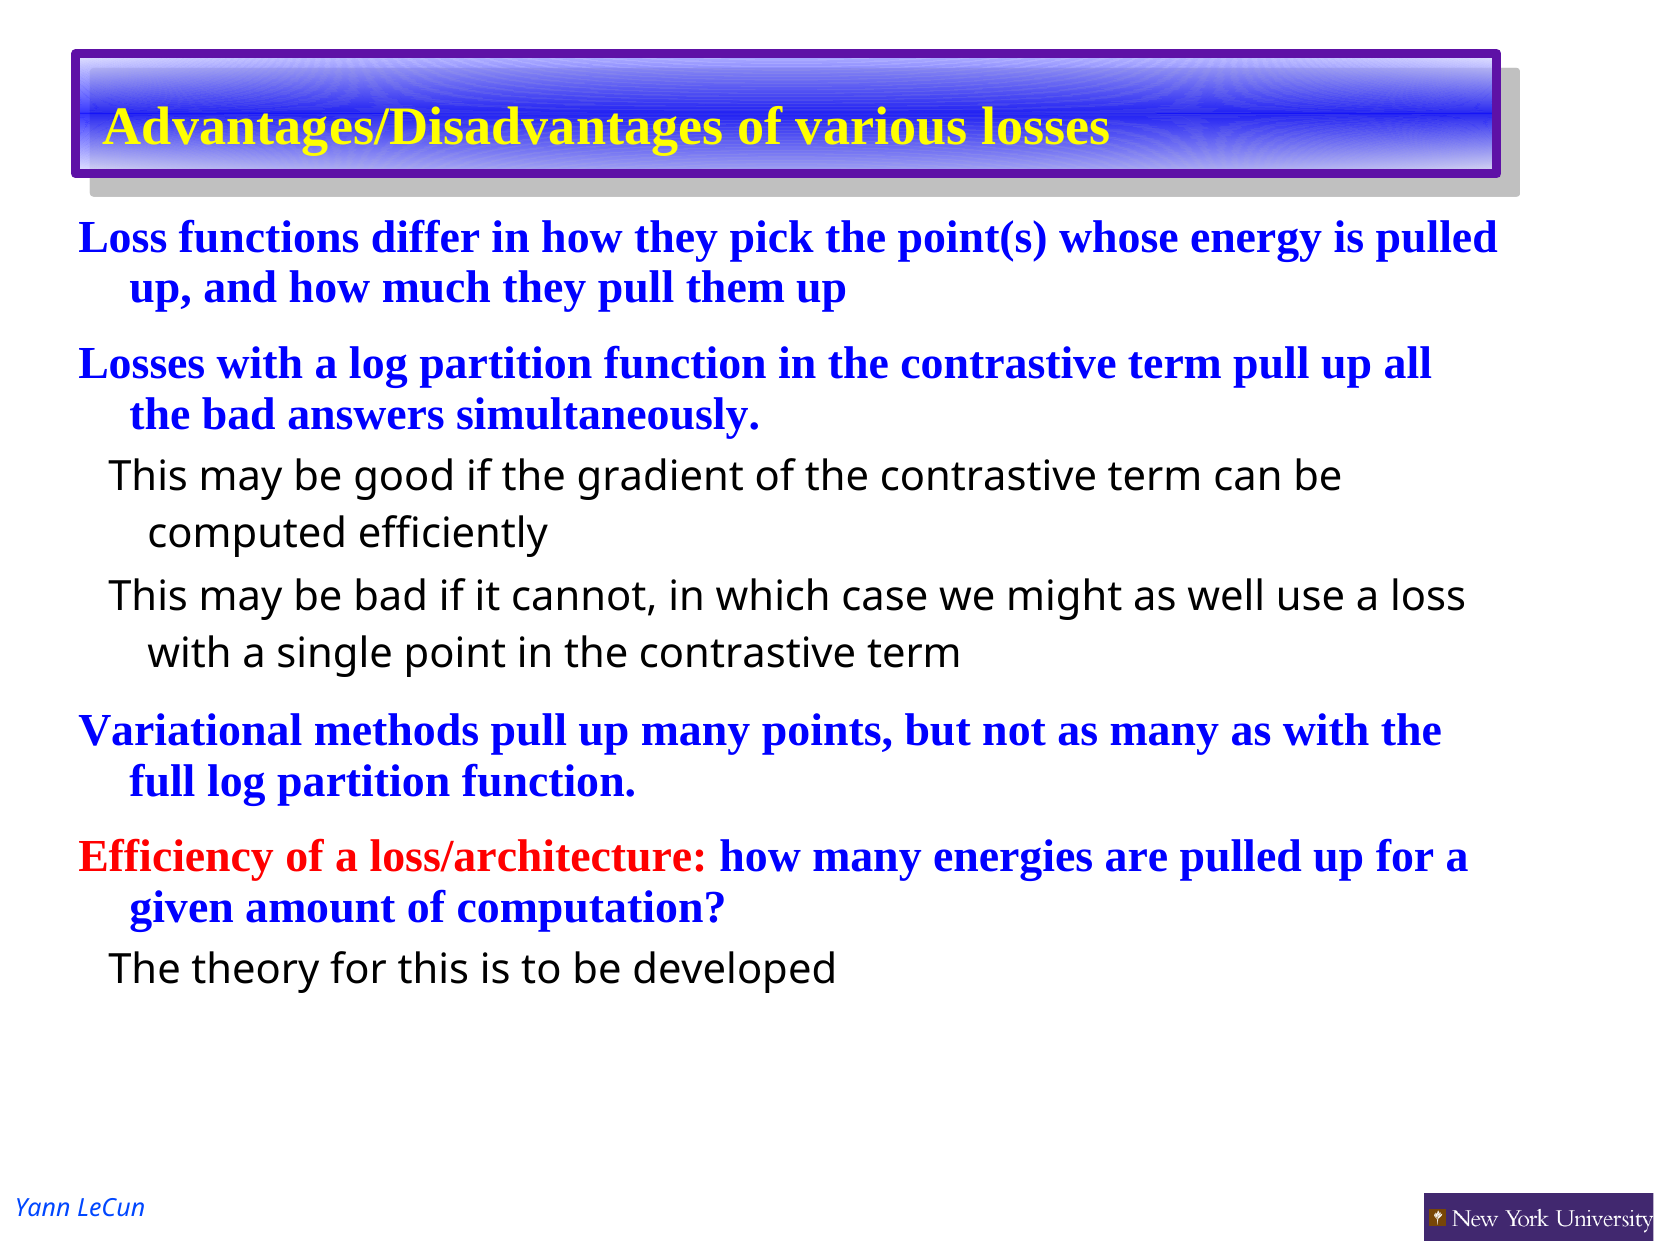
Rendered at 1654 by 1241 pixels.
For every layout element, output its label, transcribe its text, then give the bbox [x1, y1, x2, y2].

list Loss functions differ in how they pick the point(s) whose energy is pulled up, and how much they pull them up Losses with a log partition function in the contrastive term pull up all the bad answers simultaneously. This may be good if the gradient of the contrastive term can be computed efficiently This may be bad if it cannot, in which case we might as well use a loss with a single point in the contrastive term Variational methods pull up many points, but not as many as with the full log partition function. Efficiency of a loss/architecture: how many energies are pulled up for a given amount of computation? The theory for this is to be developed [78, 211, 1501, 1130]
title Advantages/Disadvantages of various losses [75, 53, 1497, 174]
picture [1424, 1193, 1654, 1241]
